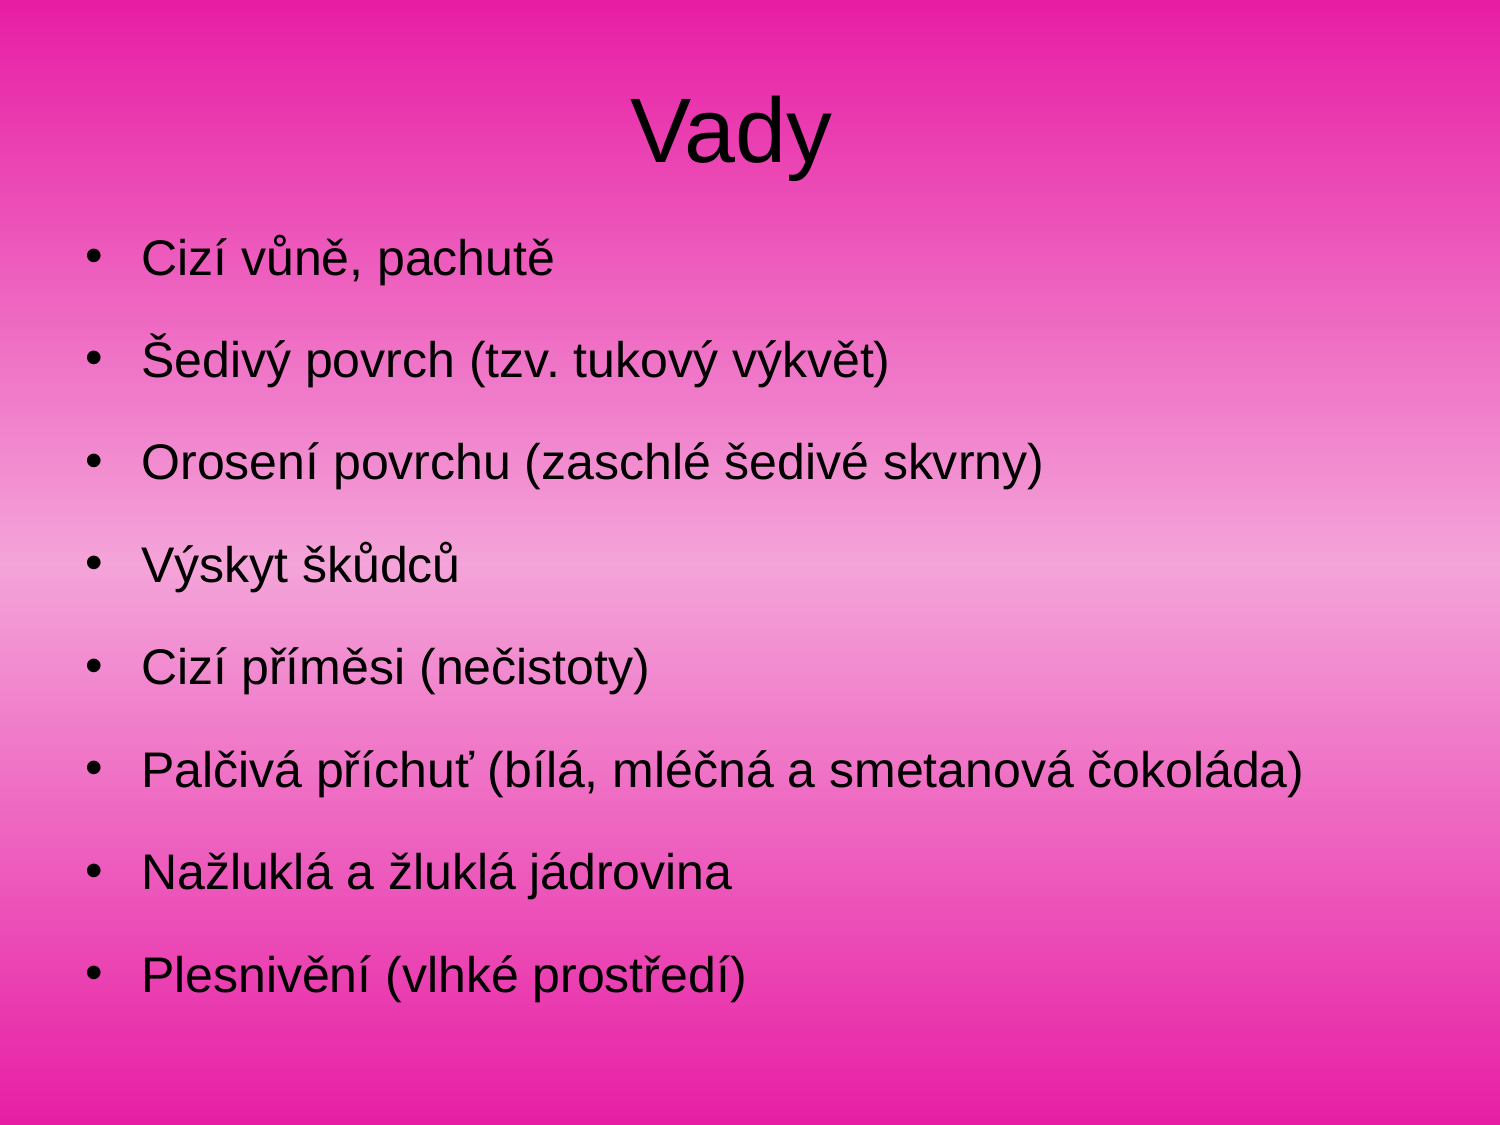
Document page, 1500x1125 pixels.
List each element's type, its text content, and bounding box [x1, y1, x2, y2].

list Cizí vůně, pachutě Šedivý povrch (tzv. tukový výkvět) Orosení povrchu (zaschlé šedivé skvrny) Výskyt škůdců Cizí příměsi (nečistoty) Palčivá příchuť (bílá, mléčná a smetanová čokoláda) Nažluklá a žluklá jádrovina Plesnivění (vlhké prostředí) [70, 187, 1454, 1113]
title Vady [93, 58, 1369, 187]
